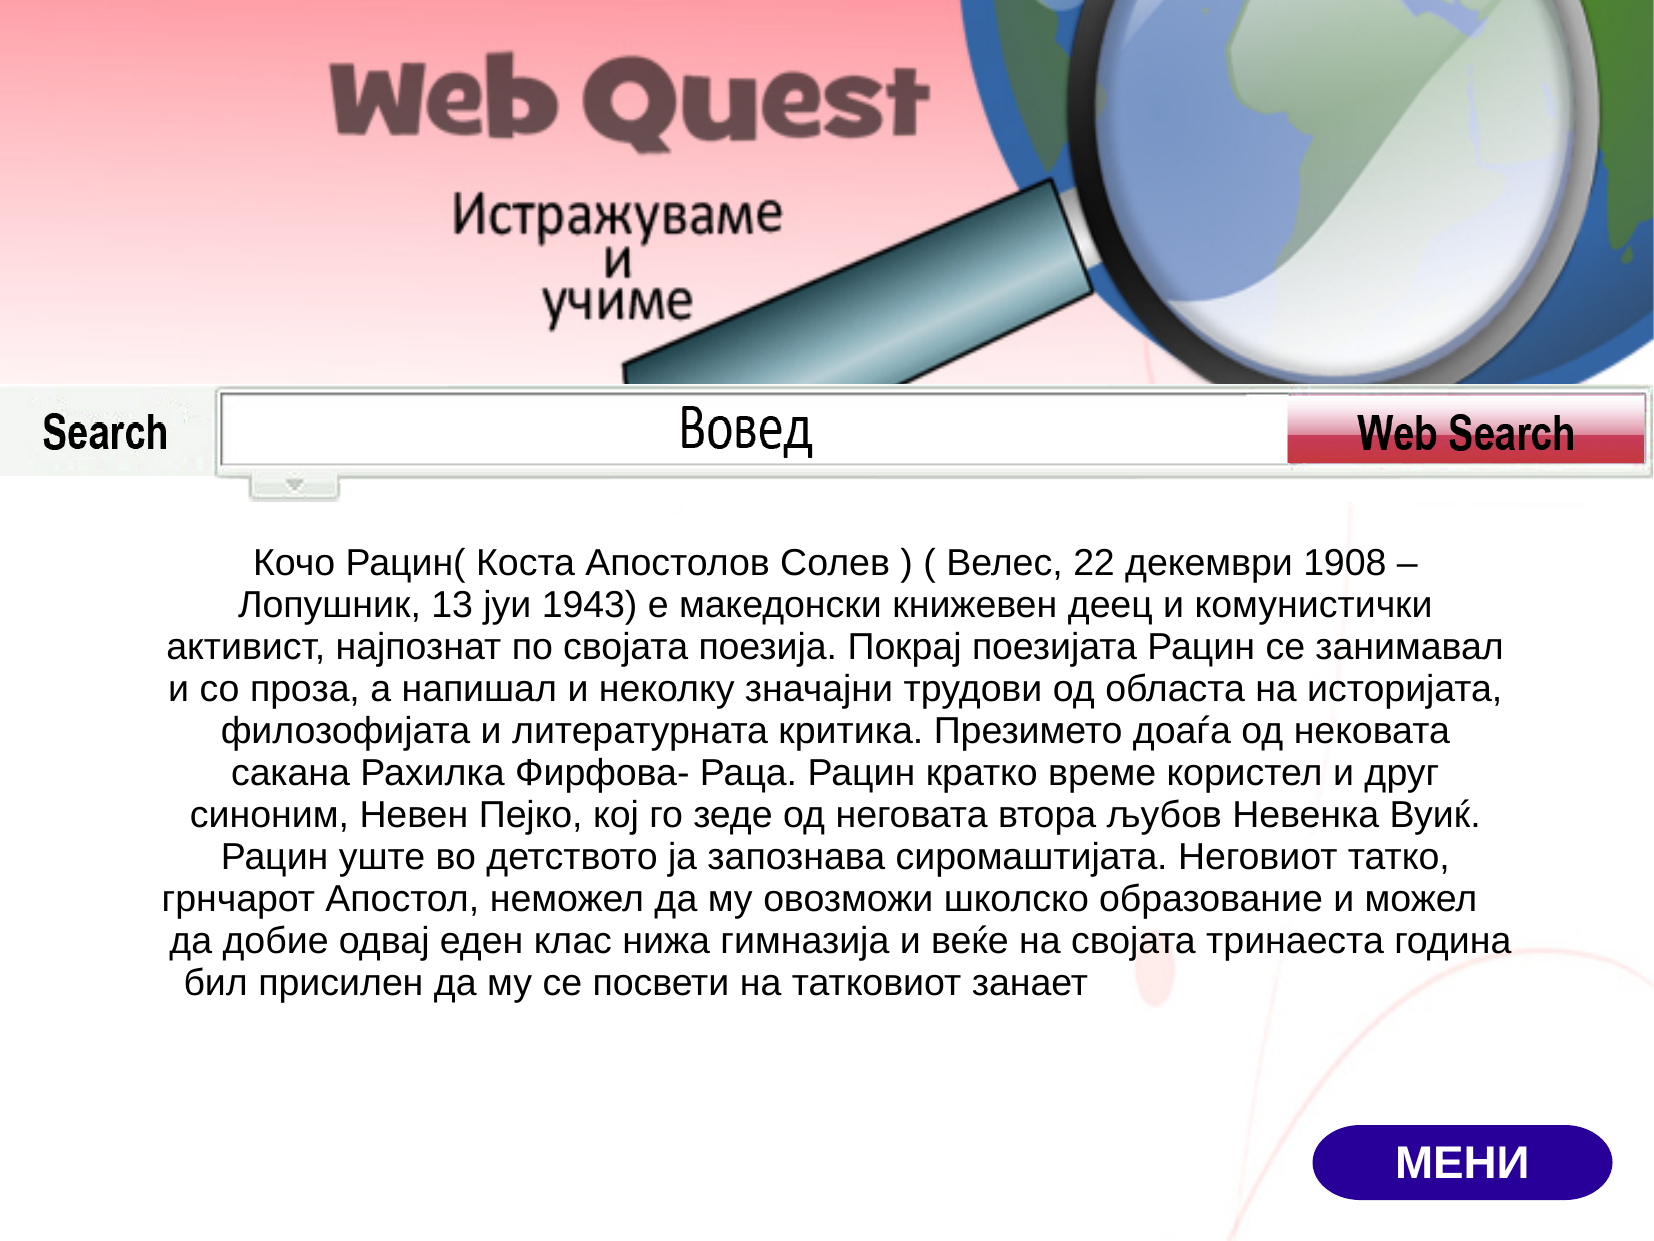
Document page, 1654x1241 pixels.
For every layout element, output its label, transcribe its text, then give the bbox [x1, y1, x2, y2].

picture [0, 0, 1654, 1241]
text_box МЕНИ [1312, 1125, 1613, 1201]
text_box Кочо Рацин( Коста Апостолов Солев ) ( Велес, 22 декември 1908 – Лопушник, 13 јуи 1943) е македонски книжевен деец и комунистички активист, најпознат по својата поезија. Покрај поезијата Рацин се занимавал и со проза, а напишал и неколку значајни трудови од областа на историјата, филозофијата и литературната критика. Презимето доаѓа од нековата сакана Рахилка Фирфова- Раца. Рацин кратко време користел и друг синоним, Невен Пејко, кој го зеде од неговата втора љубов Невенка Вуиќ. Рацин уште во детството ја запознава сиромаштијата. Неговиот татко, грнчарот Апостол, неможел да му овозможи школско образование и можел да добие одвај еден клас нижа гимназија и веќе на својата тринаеста година бил присилен да му се посвети на татковиот занает [142, 459, 1530, 1011]
